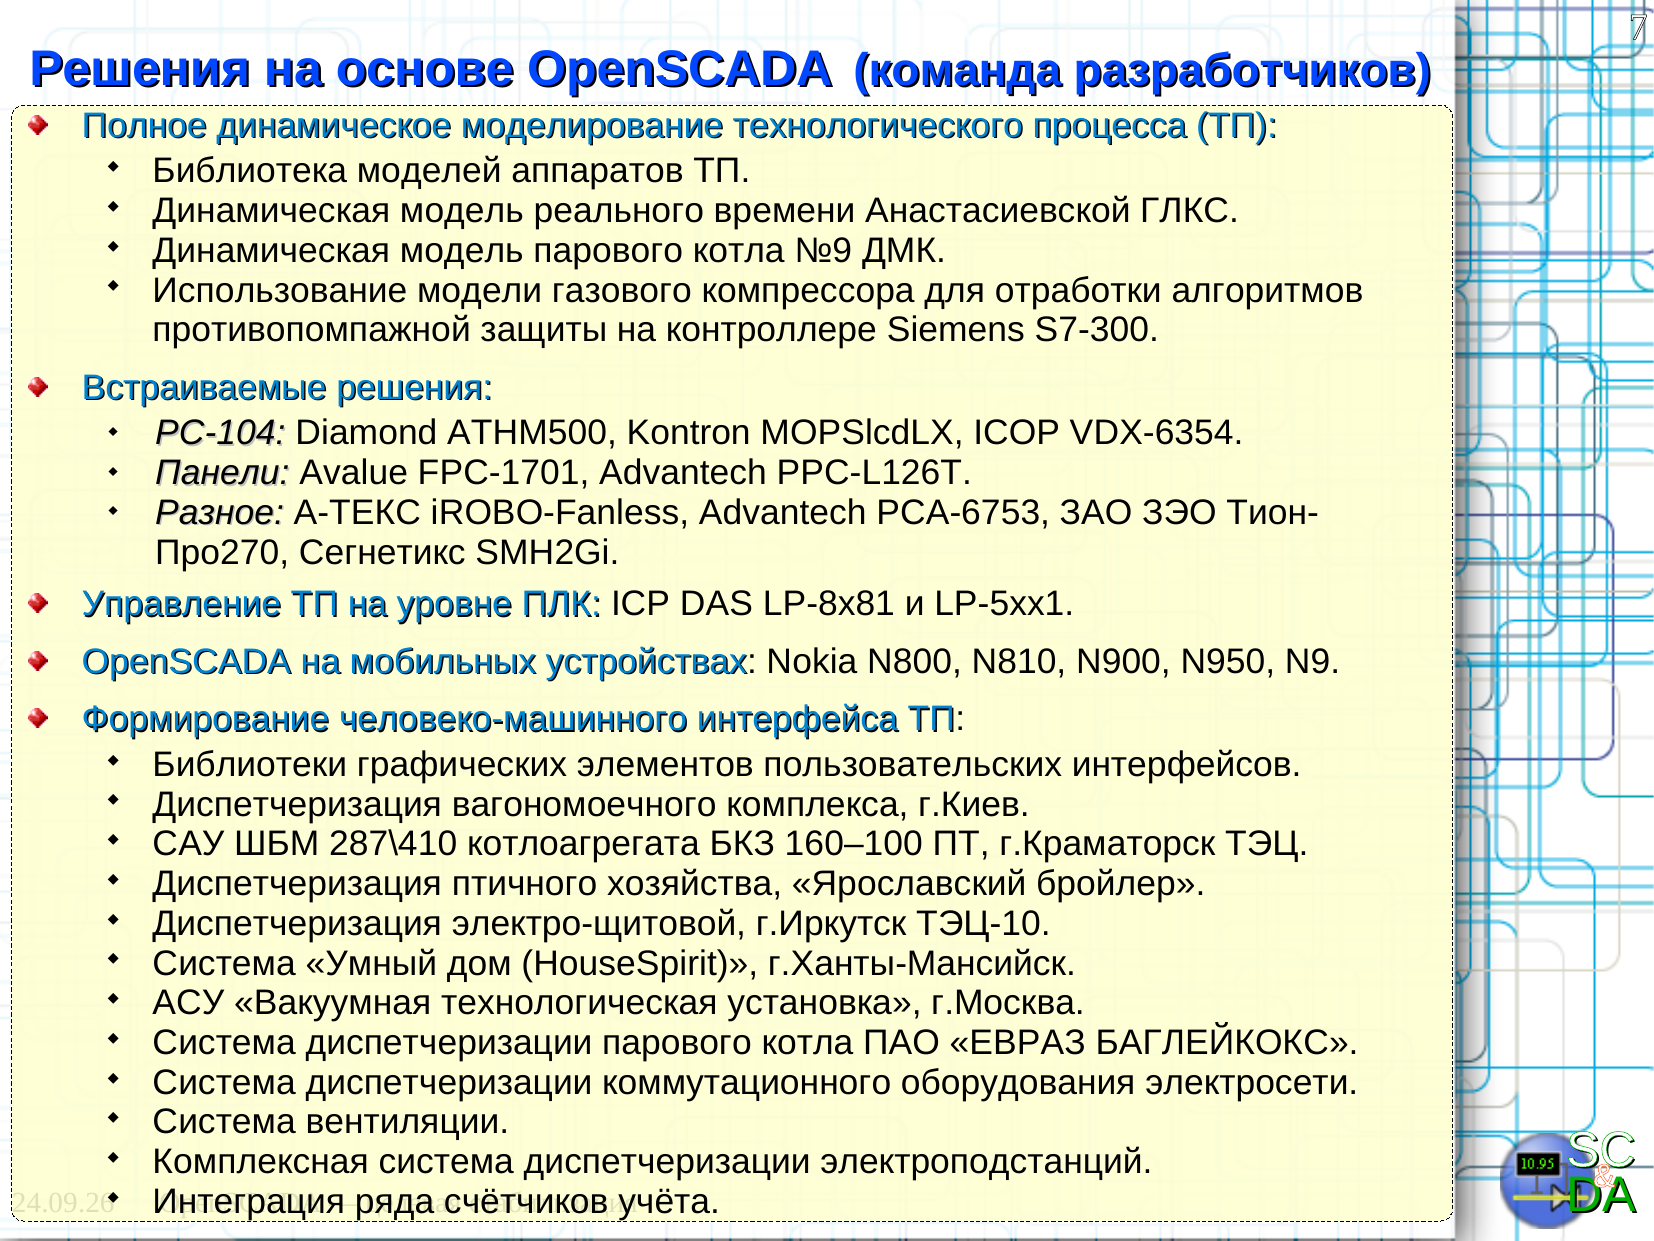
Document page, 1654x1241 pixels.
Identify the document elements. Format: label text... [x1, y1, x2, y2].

list Полное динамическое моделирование технологического процесса (ТП): Библиотека моделей аппаратов ТП. Динамическая модель реального времени Анастасиевской ГЛКС. Динамическая модель парового котла №9 ДМК. Использование модели газового компрессора для отработки алгоритмов противопомпажной защиты на контроллере Siemens S7-300. Встраиваемые решения: PC-104: Diamond ATHM500, Kontron MOPSlcdLX, ICOP VDX-6354. Панели: Avalue FPC-1701, Advantech PPC-L126T. Разное: А-ТЕКС iROBO-Fanless, Advantech PCA-6753, ЗАО ЗЭО Тион-Про270, Сегнетикс SMH2Gi. Управление ТП на уровне ПЛК: ICP DAS LP-8x81 и LP-5xx1. OpenSCADA на мобильных устройствах: Nokia N800, N810, N900, N950, N9. Формирование человеко-машинного интерфейса ТП: Библиотеки графических элементов пользовательских интерфейсов. Диспетчеризация вагономоечного комплекса, г.Киев. САУ ШБМ 287\410 котлоагрегата БКЗ 160–100 ПТ, г.Краматорск ТЭЦ. Диспетчеризация птичного хозяйства, «Ярославский бройлер». Диспетчеризация электро-щитовой, г.Иркутск ТЭЦ-10. Система «Умный дом (HouseSpirit)», г.Ханты-Мансийск. АСУ «Вакуумная технологическая установка», г.Москва. Система диспетчеризации парового котла ПАО «ЕВРАЗ БАГЛЕЙКОКС». Система диспетчеризации коммутационного оборудования электросети. Система вентиляции. Комплексная система диспетчеризации электроподстанций. Интеграция ряда счётчиков учёта. [11, 105, 1453, 1222]
title Решения на основе OpenSCADA (команда разработчиков) [25, 10, 1436, 95]
picture [0, 0, 1654, 1241]
